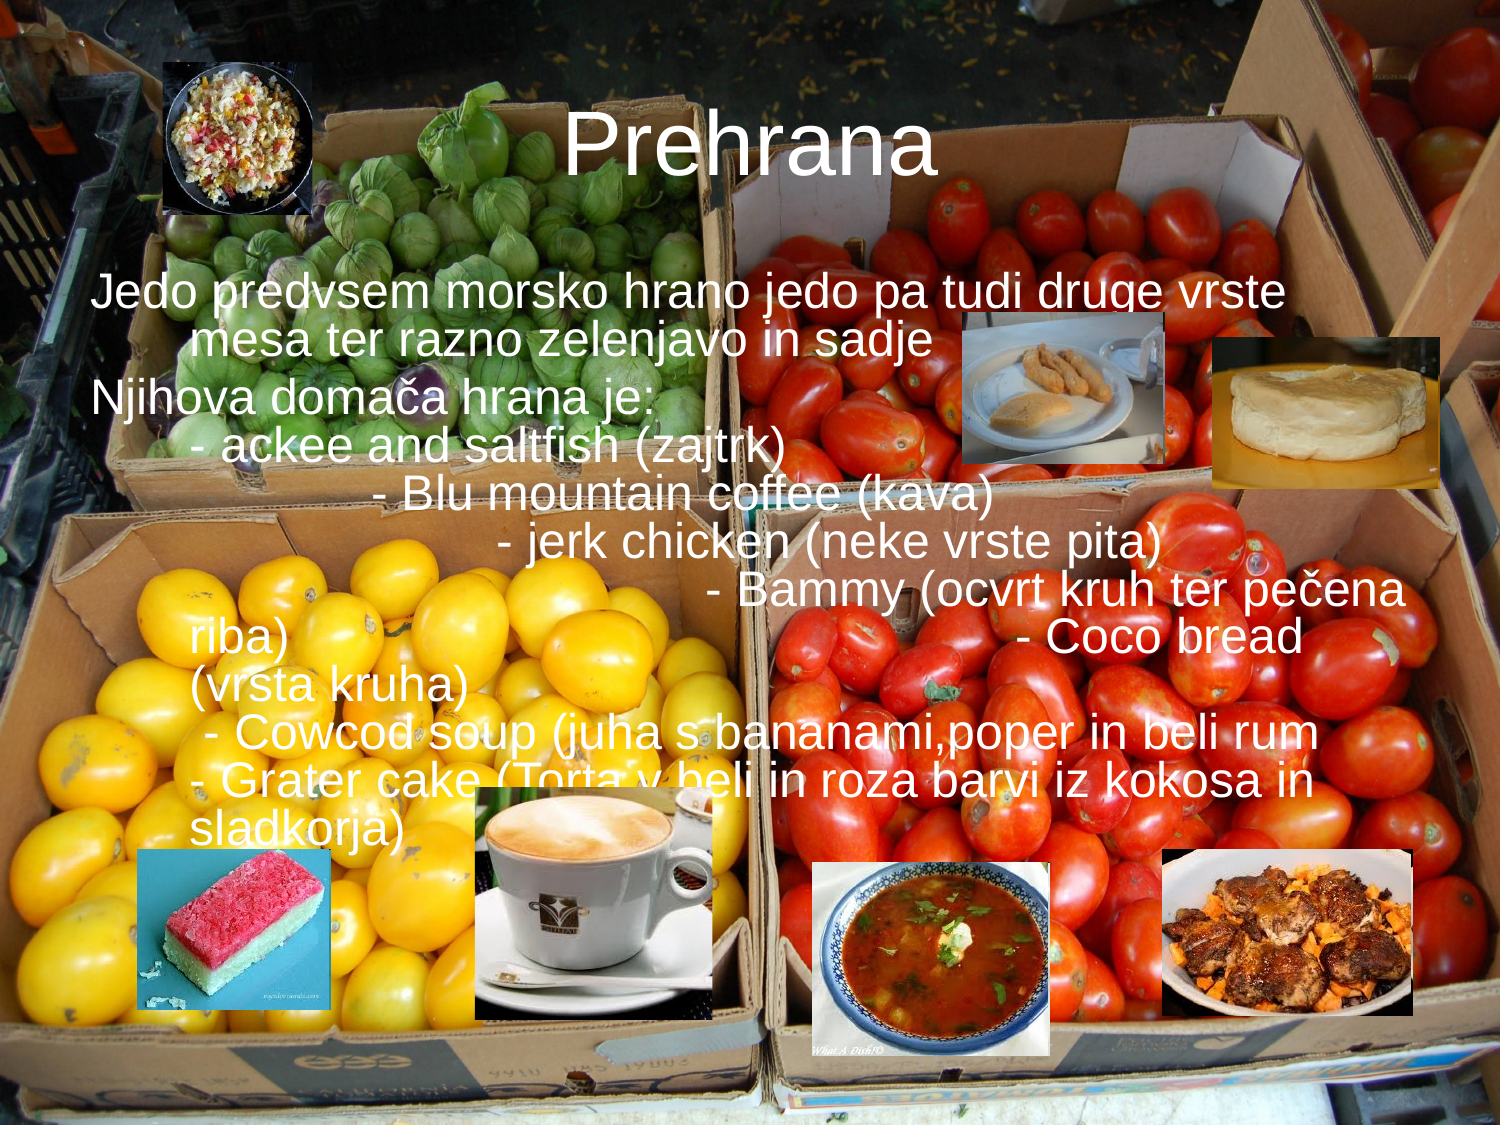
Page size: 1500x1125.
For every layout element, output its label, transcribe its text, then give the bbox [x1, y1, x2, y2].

list Jedo predvsem morsko hrano jedo pa tudi druge vrste mesa ter razno zelenjavo in sadje Njihova domača hrana je: - ackee and saltfish (zajtrk) - Blu mountain coffee (kava) - jerk chicken (neke vrste pita) - Bammy (ocvrt kruh ter pečena riba) - Coco bread (vrsta kruha) - Cowcod soup (juha s bananami,poper in beli rum - Grater cake (Torta v beli in roza barvi iz kokosa in sladkorja) [75, 262, 1425, 1005]
picture [0, 0, 1500, 1125]
title Prehrana [75, 45, 1425, 233]
